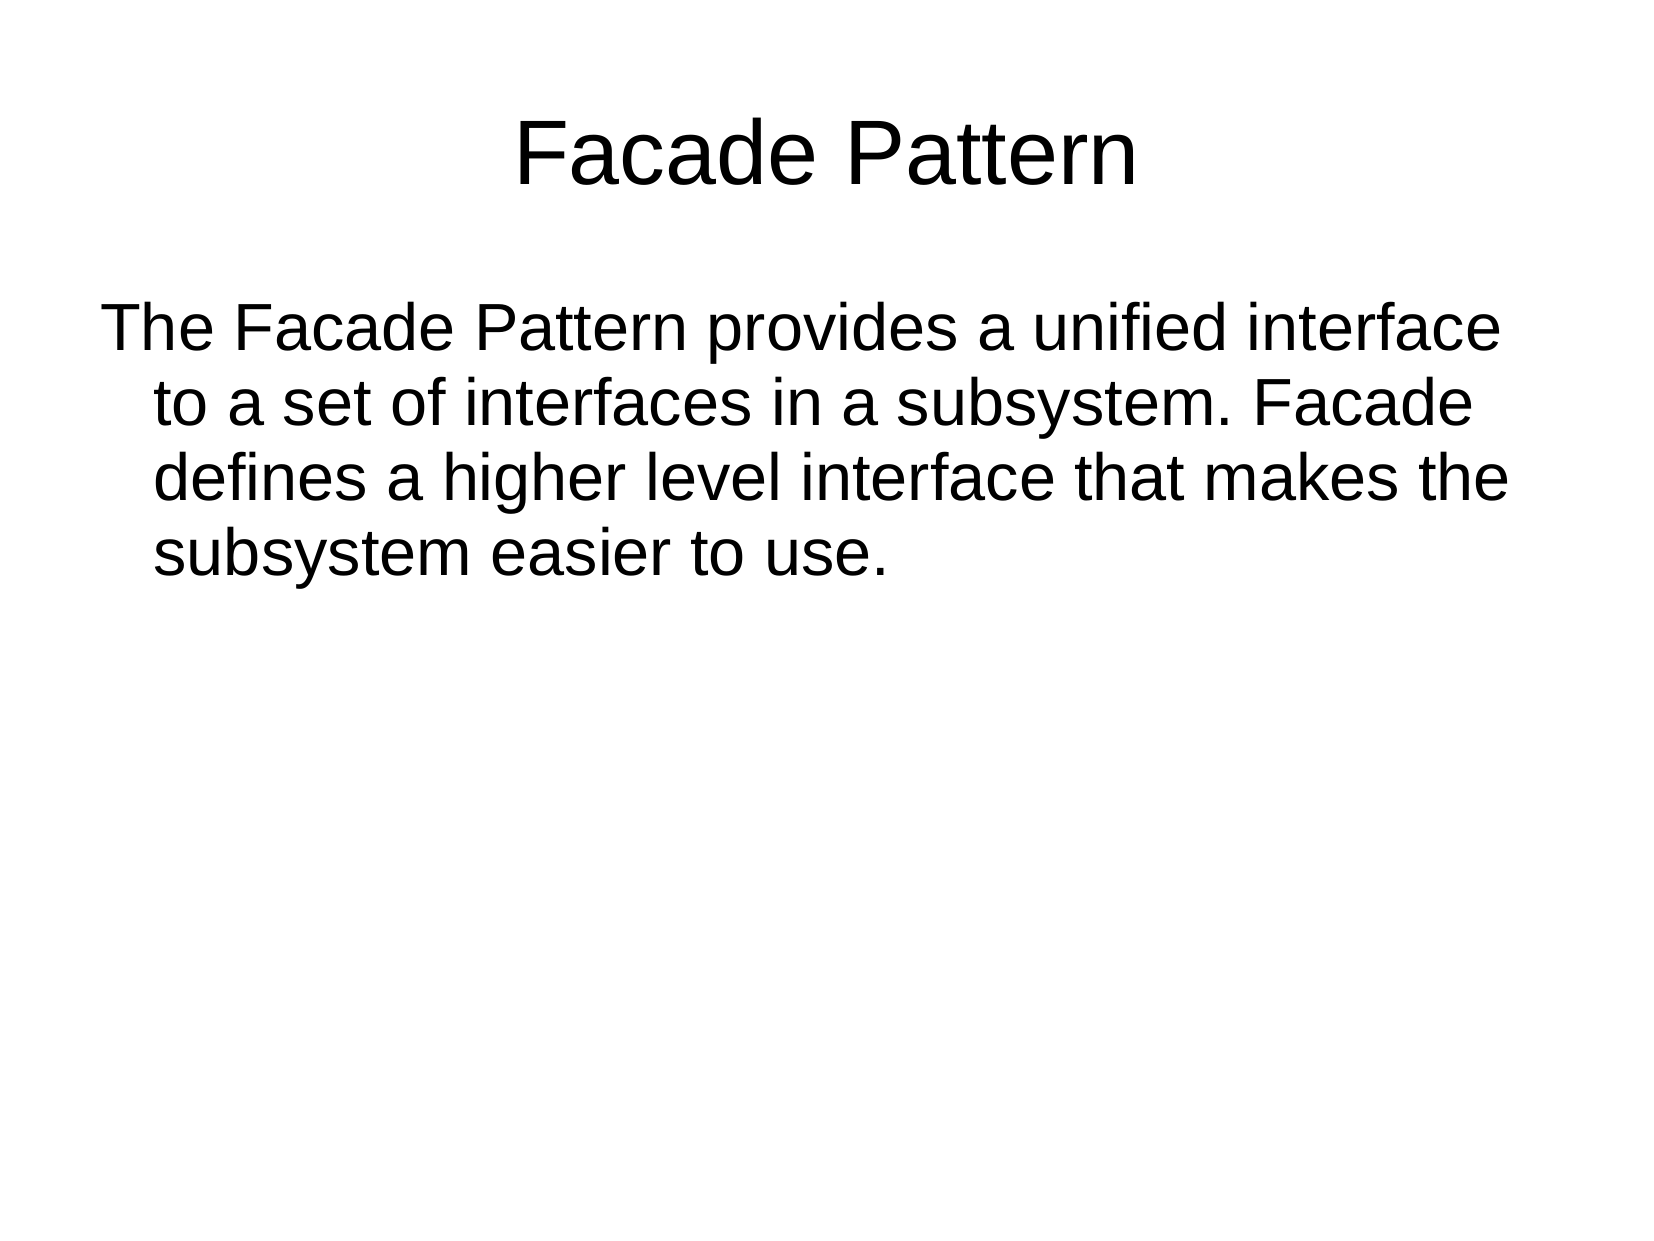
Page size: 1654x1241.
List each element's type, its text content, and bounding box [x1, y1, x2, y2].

list The Facade Pattern provides a unified interface to a set of interfaces in a subsystem. Facade defines a higher level interface that makes the subsystem easier to use. [82, 290, 1571, 1094]
title Facade Pattern [82, 56, 1571, 250]
